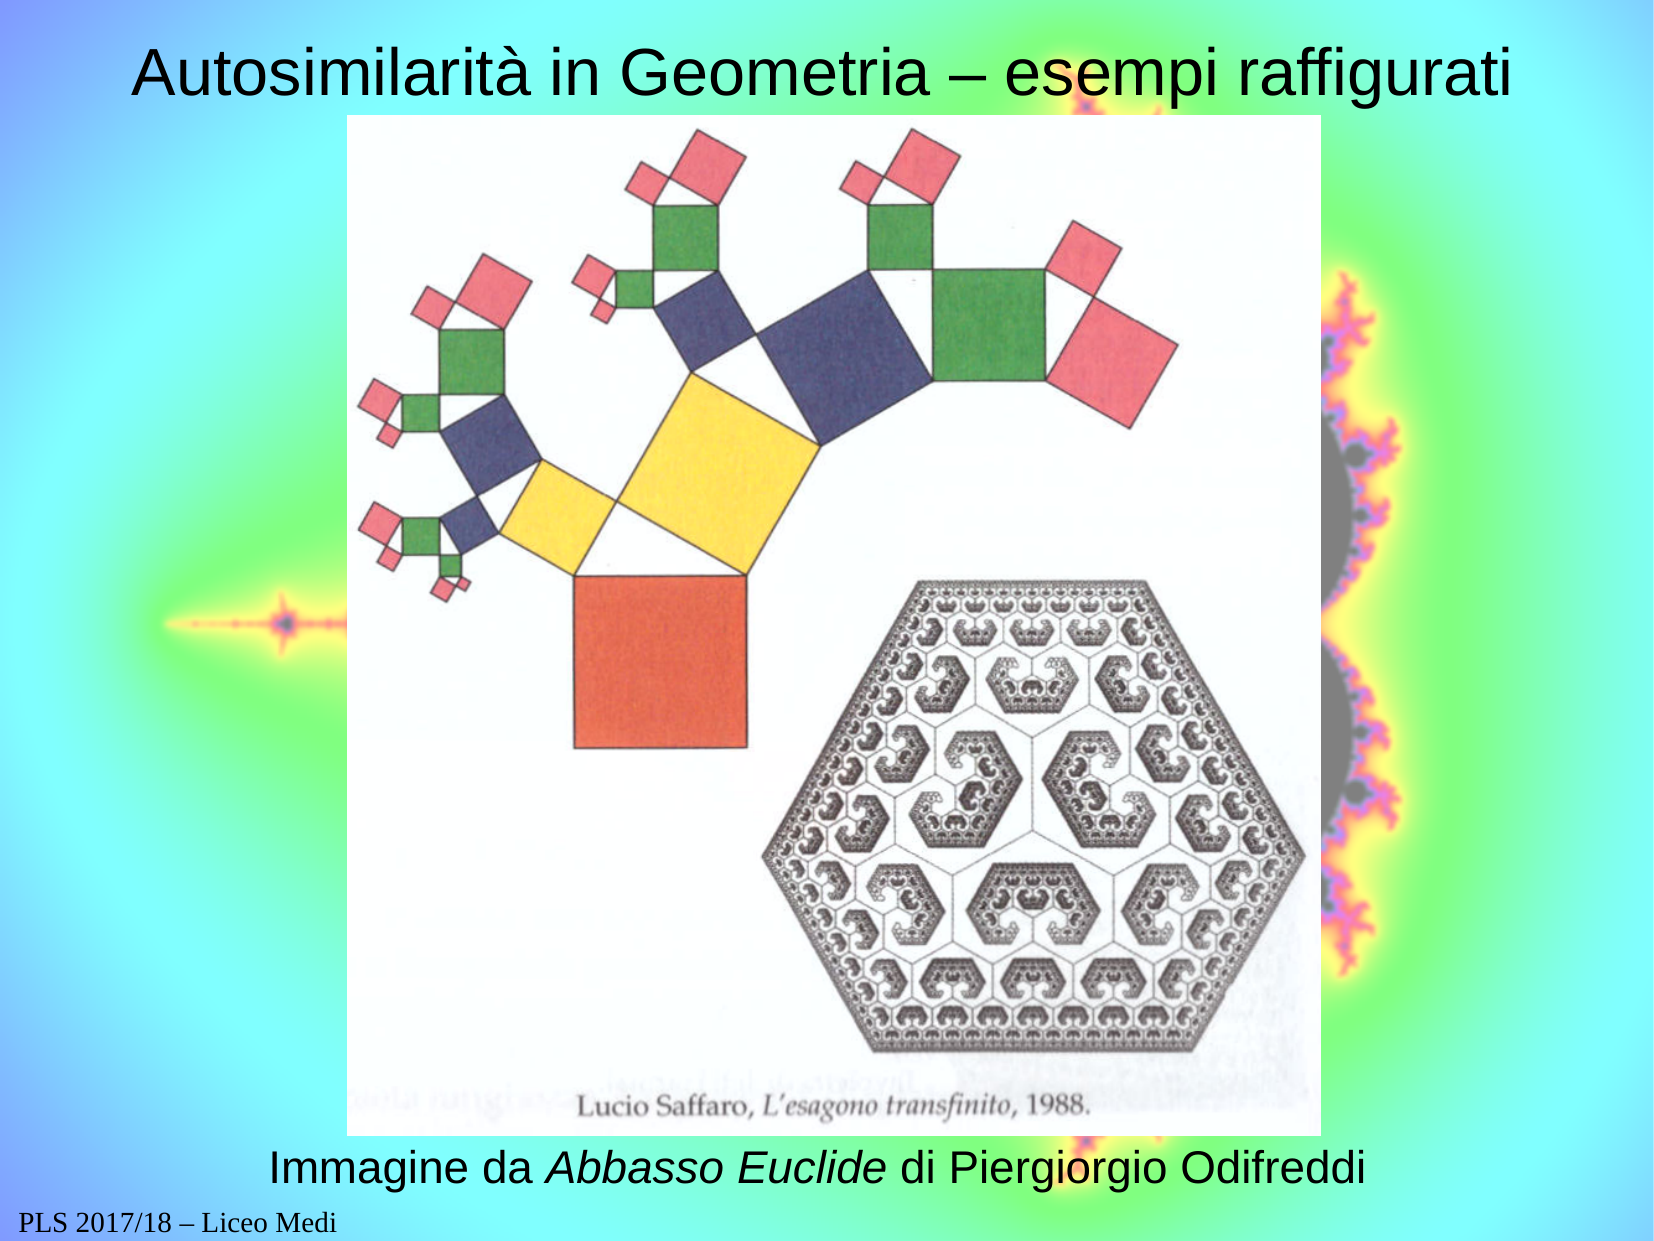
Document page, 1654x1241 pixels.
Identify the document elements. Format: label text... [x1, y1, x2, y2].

picture [0, 0, 1654, 1241]
title Immagine da Abbasso Euclide di Piergiorgio Odifreddi [15, 1123, 1621, 1212]
title Autosimilarità in Geometria – esempi raffigurati [20, 0, 1626, 147]
